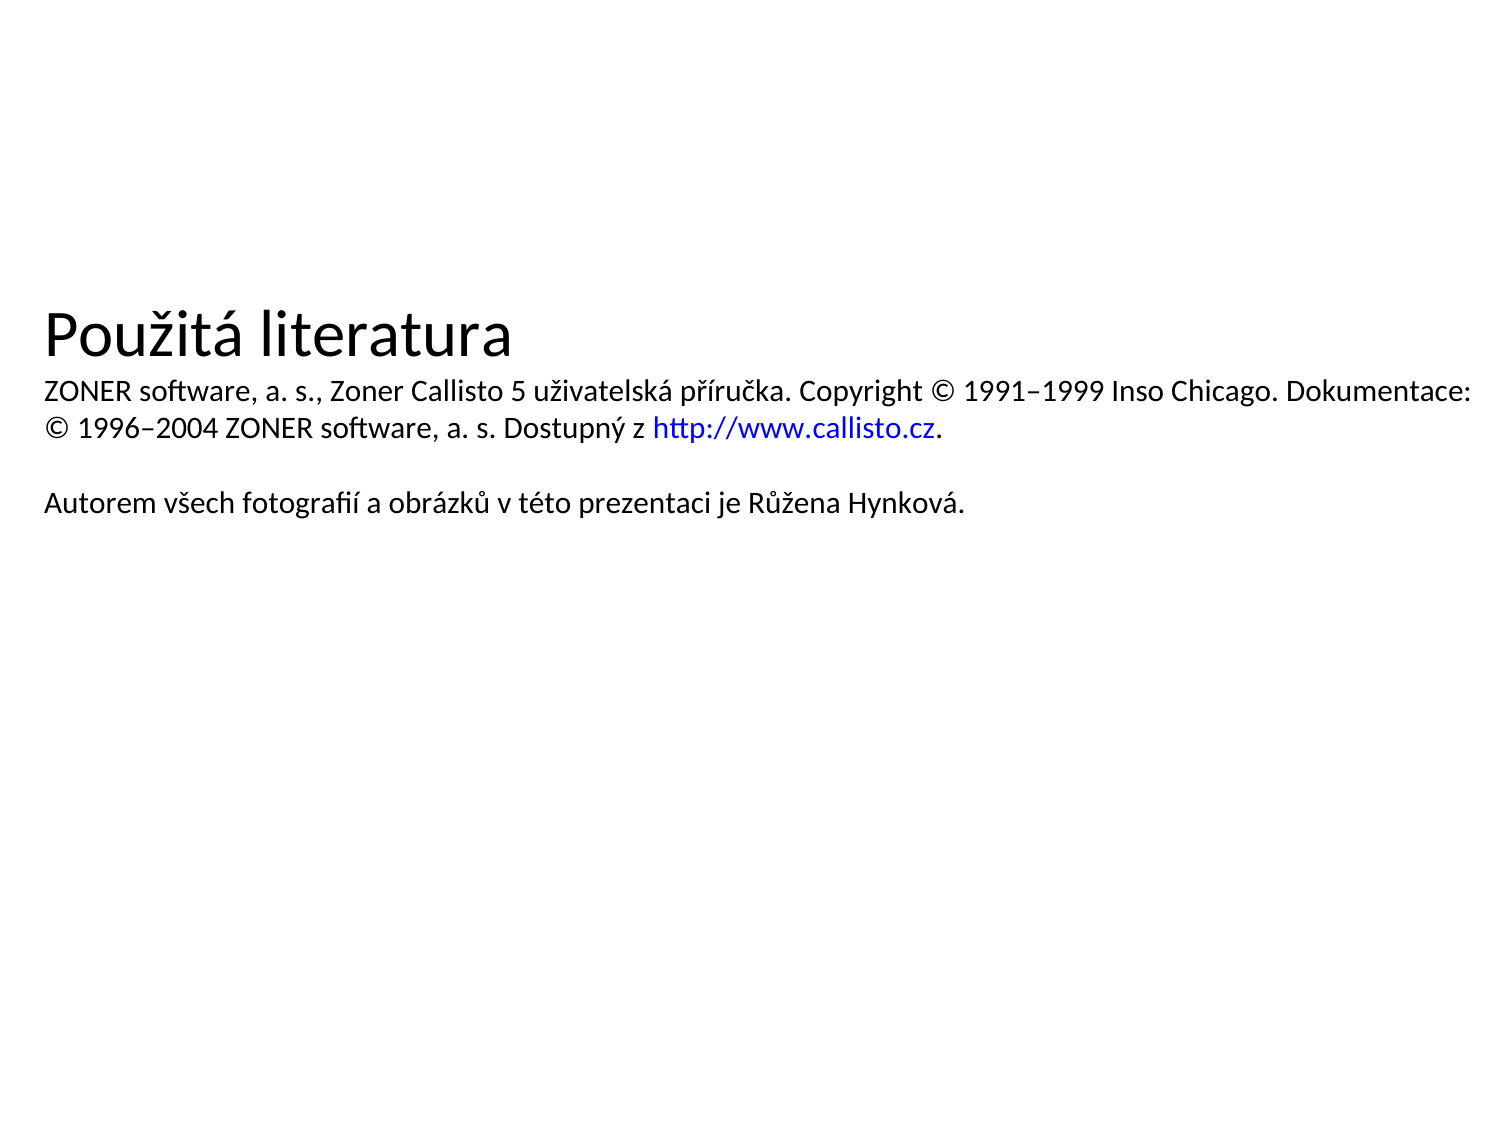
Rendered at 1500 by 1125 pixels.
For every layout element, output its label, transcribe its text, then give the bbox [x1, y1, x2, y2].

text_box Použitá literatura ZONER software, a. s., Zoner Callisto 5 uživatelská příručka. Copyright © 1991–1999 Inso Chicago. Dokumentace: © 1996–2004 ZONER software, a. s. Dostupný z http://www.callisto.cz. Autorem všech fotografií a obrázků v této prezentaci je Růžena Hynková. [0, 282, 1500, 565]
